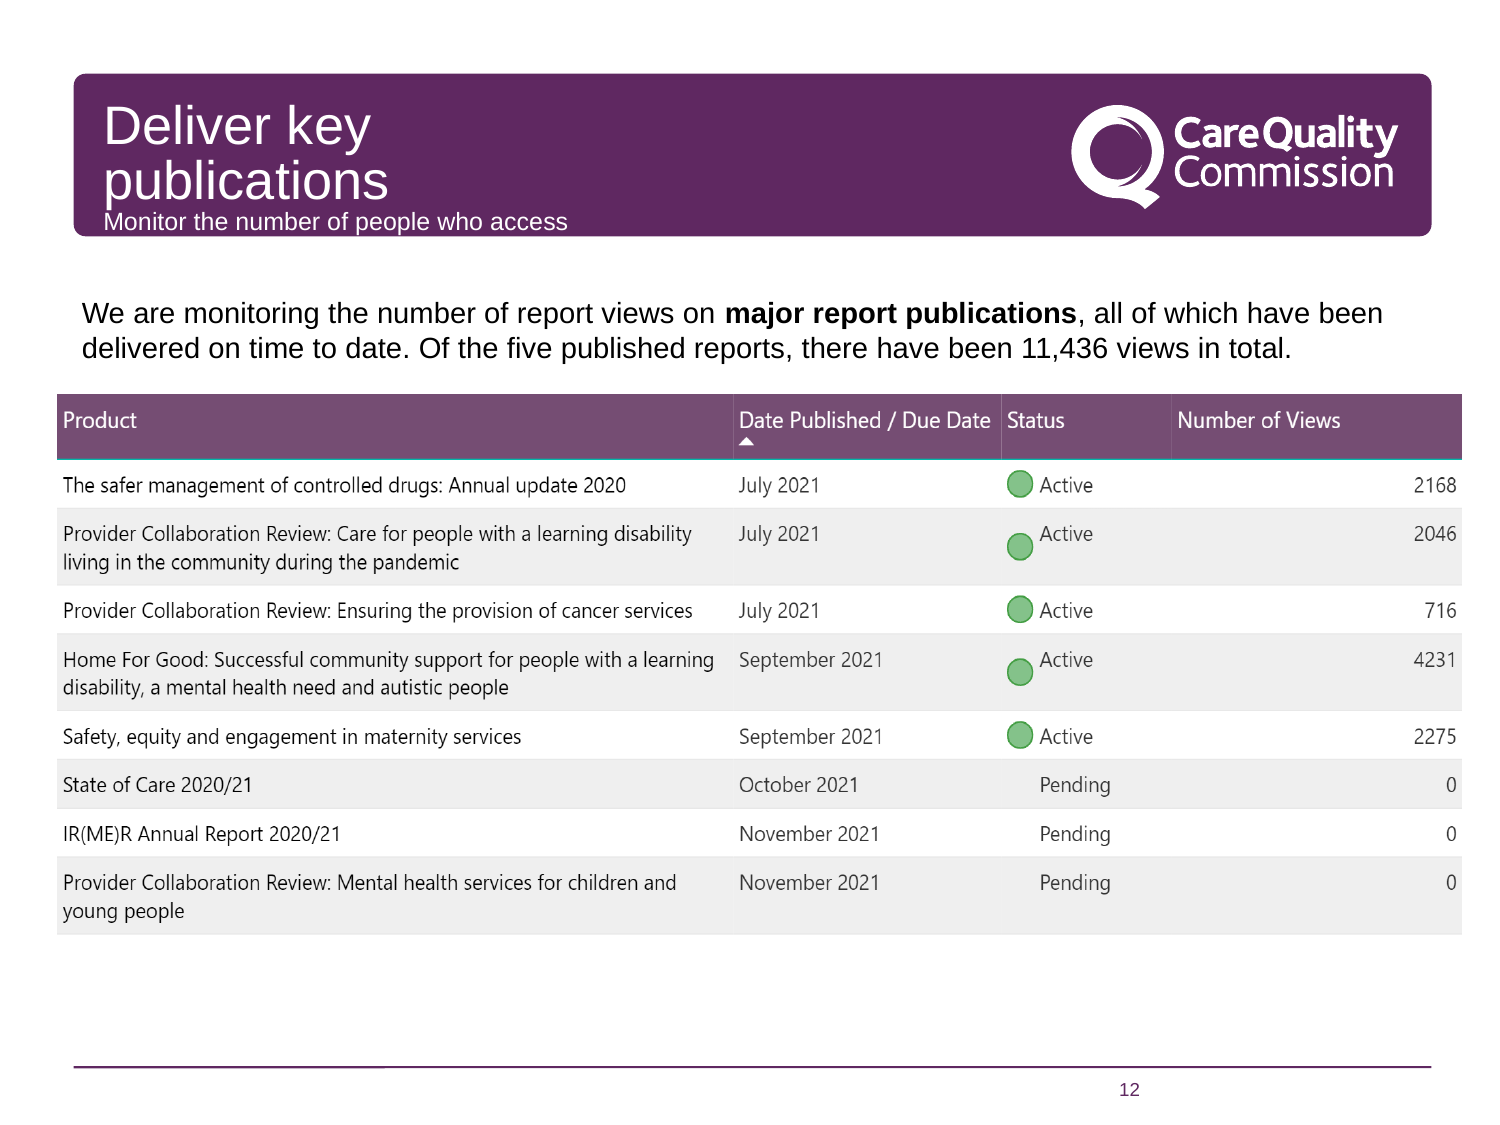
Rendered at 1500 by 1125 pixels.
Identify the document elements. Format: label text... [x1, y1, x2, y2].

title Deliver key publications Monitor the number of people who access our major reports and publications through our website: unique page views for each product in the three months following publication. [103, 92, 1042, 214]
picture [52, 387, 1469, 942]
text_box We are monitoring the number of report views on major report publications, all of which have been delivered on time to date. Of the five published reports, there have been 11,436 views in total. [66, 286, 1432, 373]
text_box 12 [1119, 1025, 1432, 1101]
